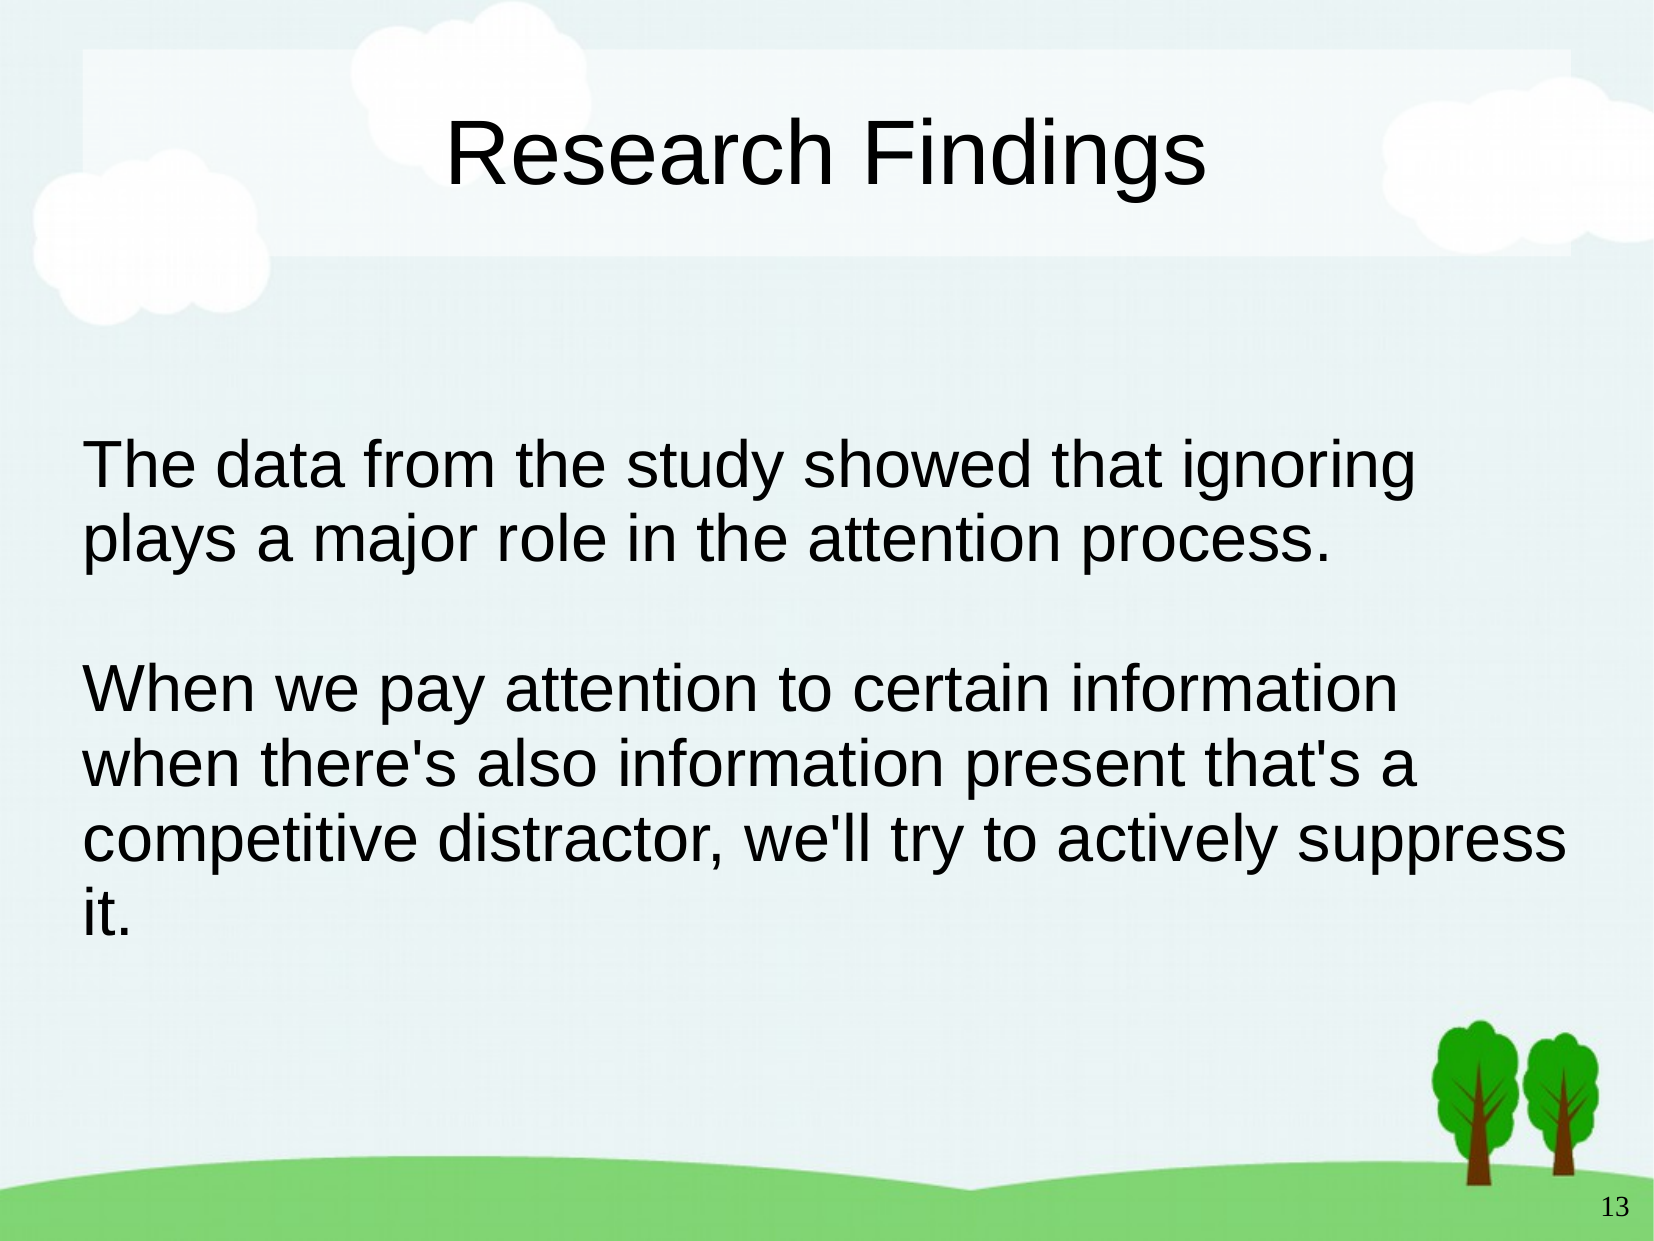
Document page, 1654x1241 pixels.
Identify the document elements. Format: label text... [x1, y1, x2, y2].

picture [0, 0, 1654, 1241]
subtitle The data from the study showed that ignoring plays a major role in the attention process. When we pay attention to certain information when there's also information present that's a competitive distractor, we'll try to actively suppress it. [82, 290, 1571, 1087]
title Research Findings [82, 49, 1571, 257]
